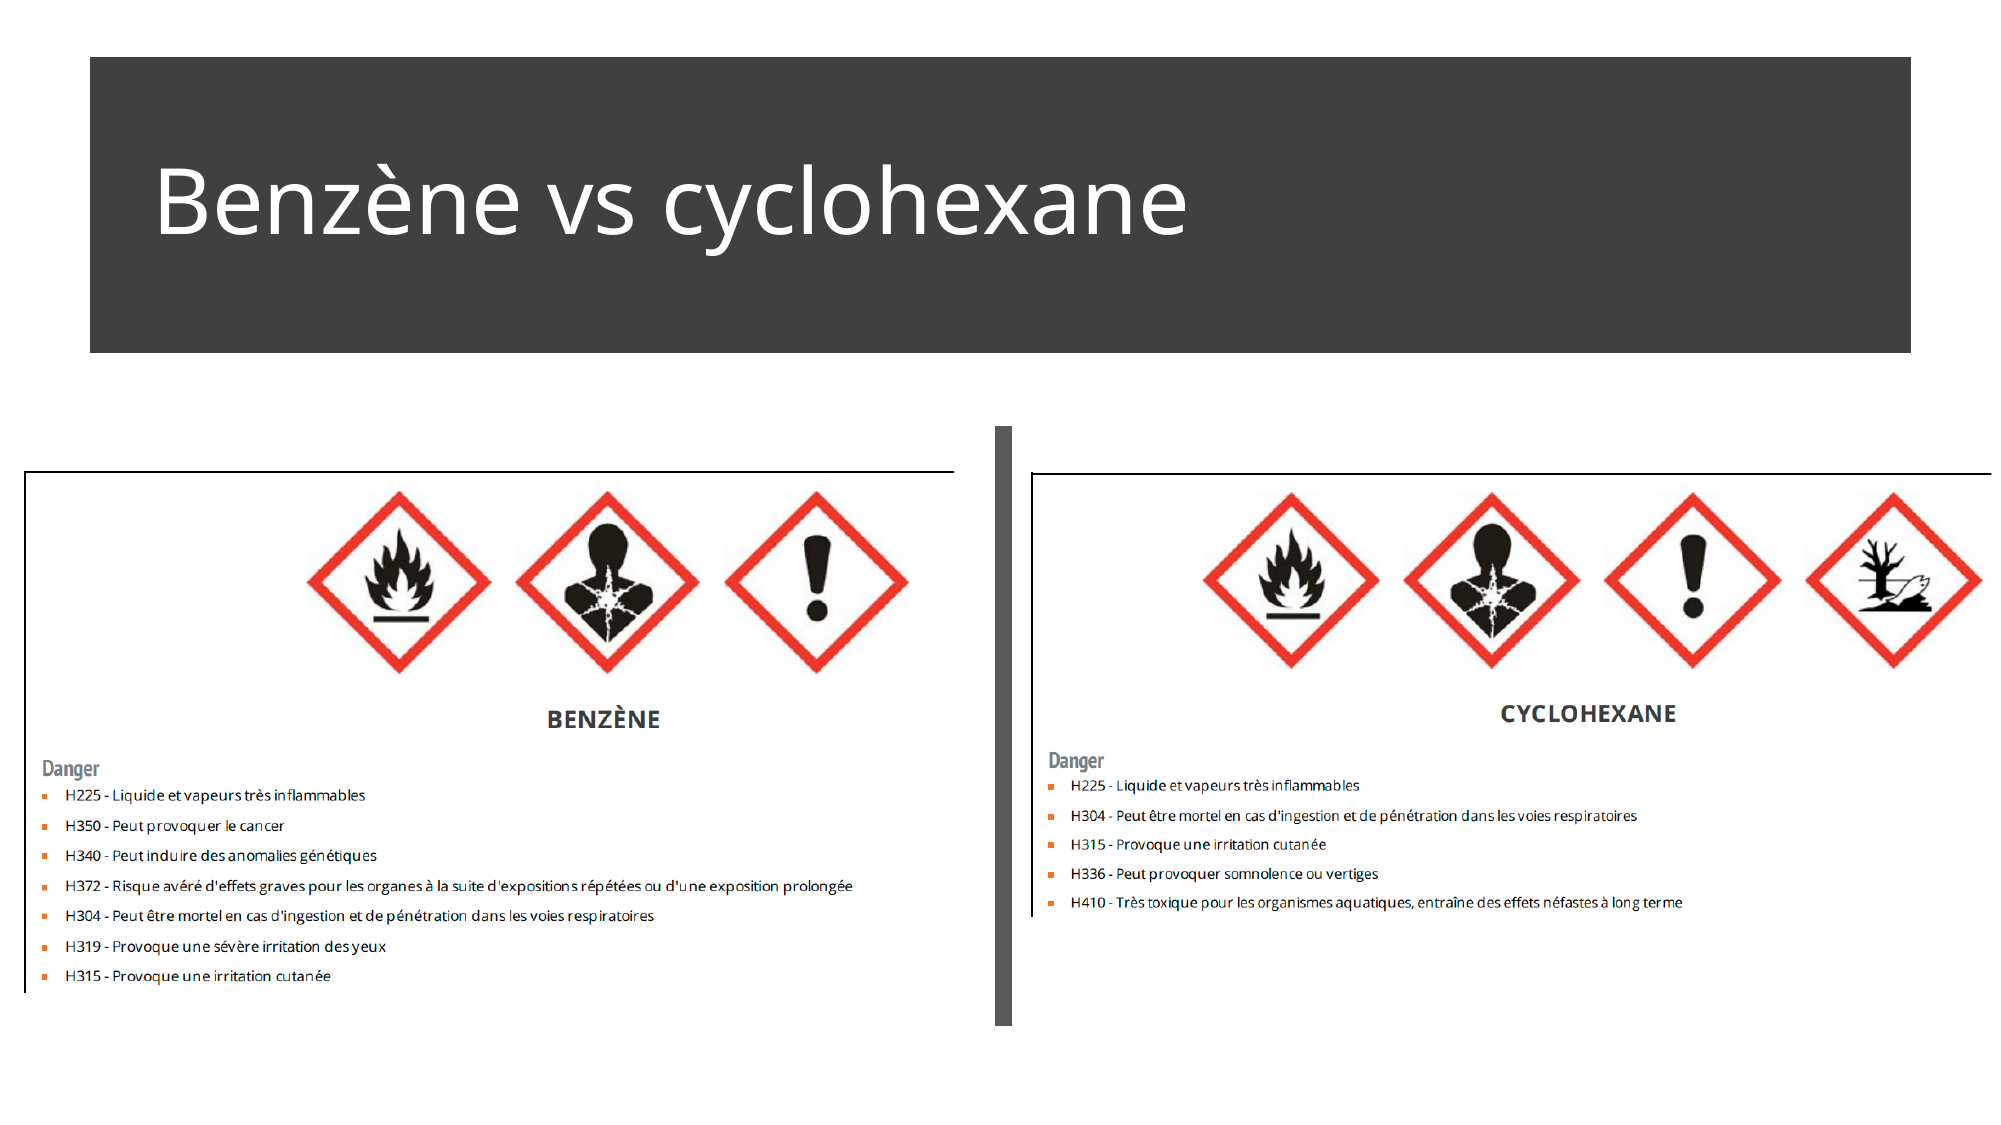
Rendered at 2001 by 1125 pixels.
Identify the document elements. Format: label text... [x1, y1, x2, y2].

title Benzène vs cyclohexane [137, 96, 1863, 314]
picture [1021, 458, 1992, 917]
picture [15, 458, 955, 993]
text_box [90, 57, 1911, 353]
